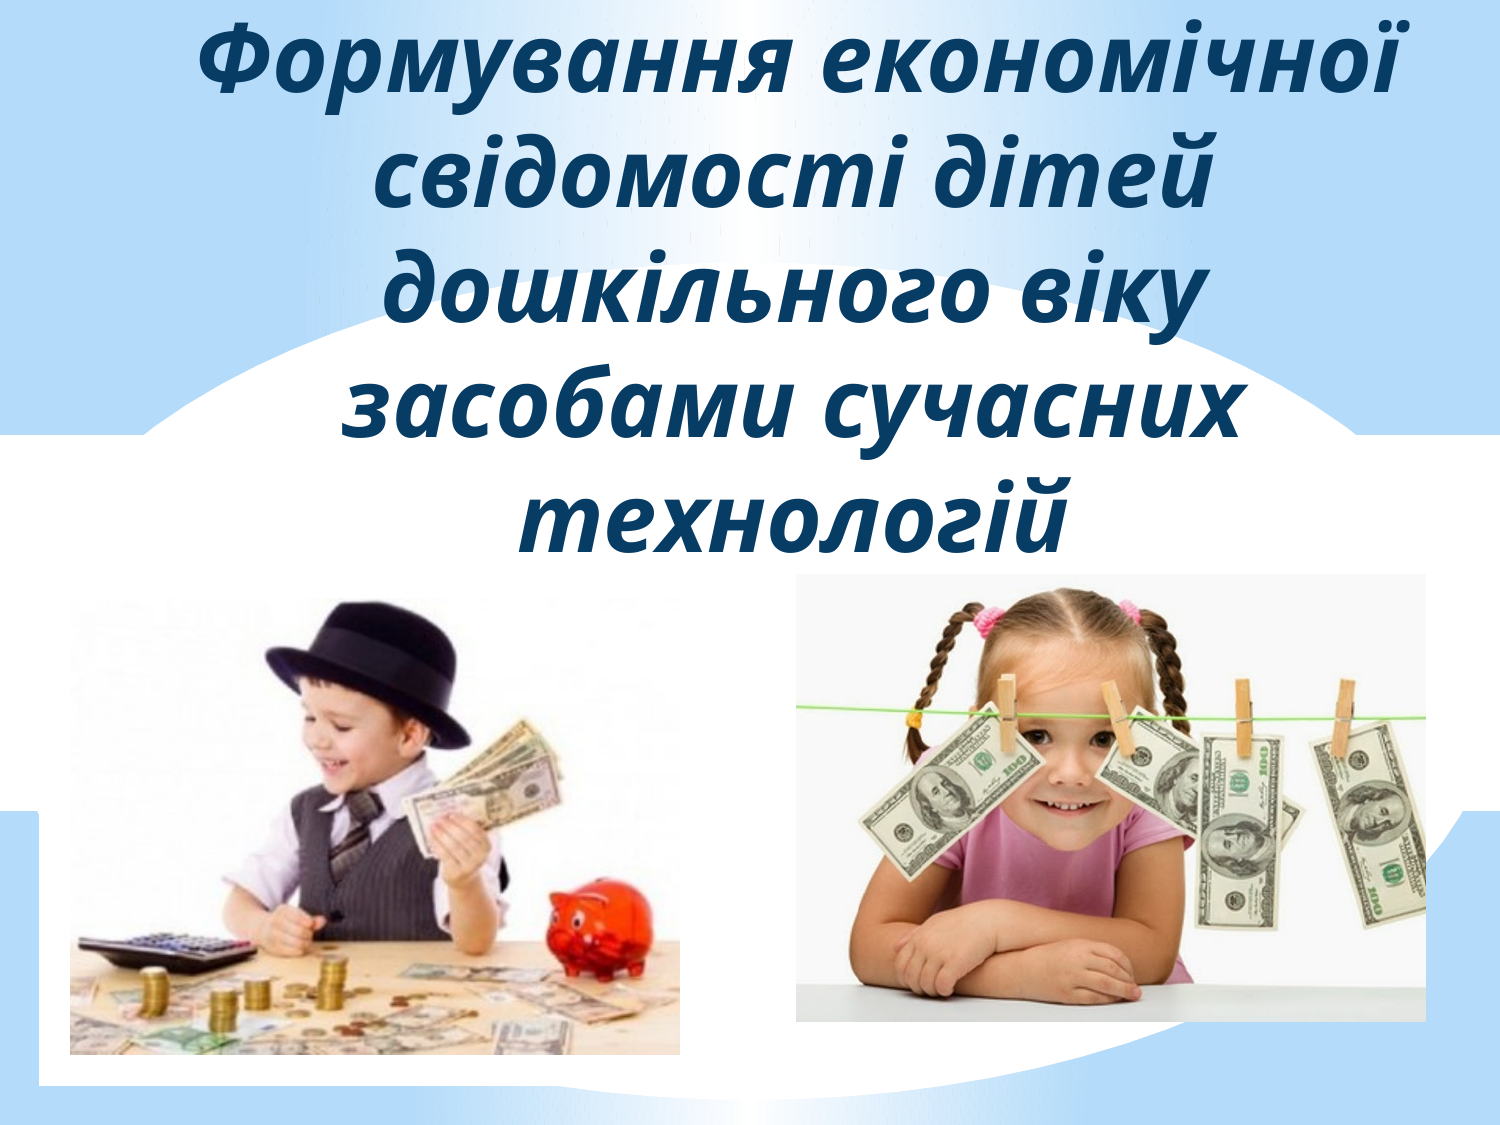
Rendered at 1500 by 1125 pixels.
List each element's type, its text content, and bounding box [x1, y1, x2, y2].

title Формування економічної свідомості дітей дошкільного віку засобами сучасних технологій [93, 0, 1441, 497]
picture [796, 574, 1426, 1022]
picture [70, 597, 680, 1055]
